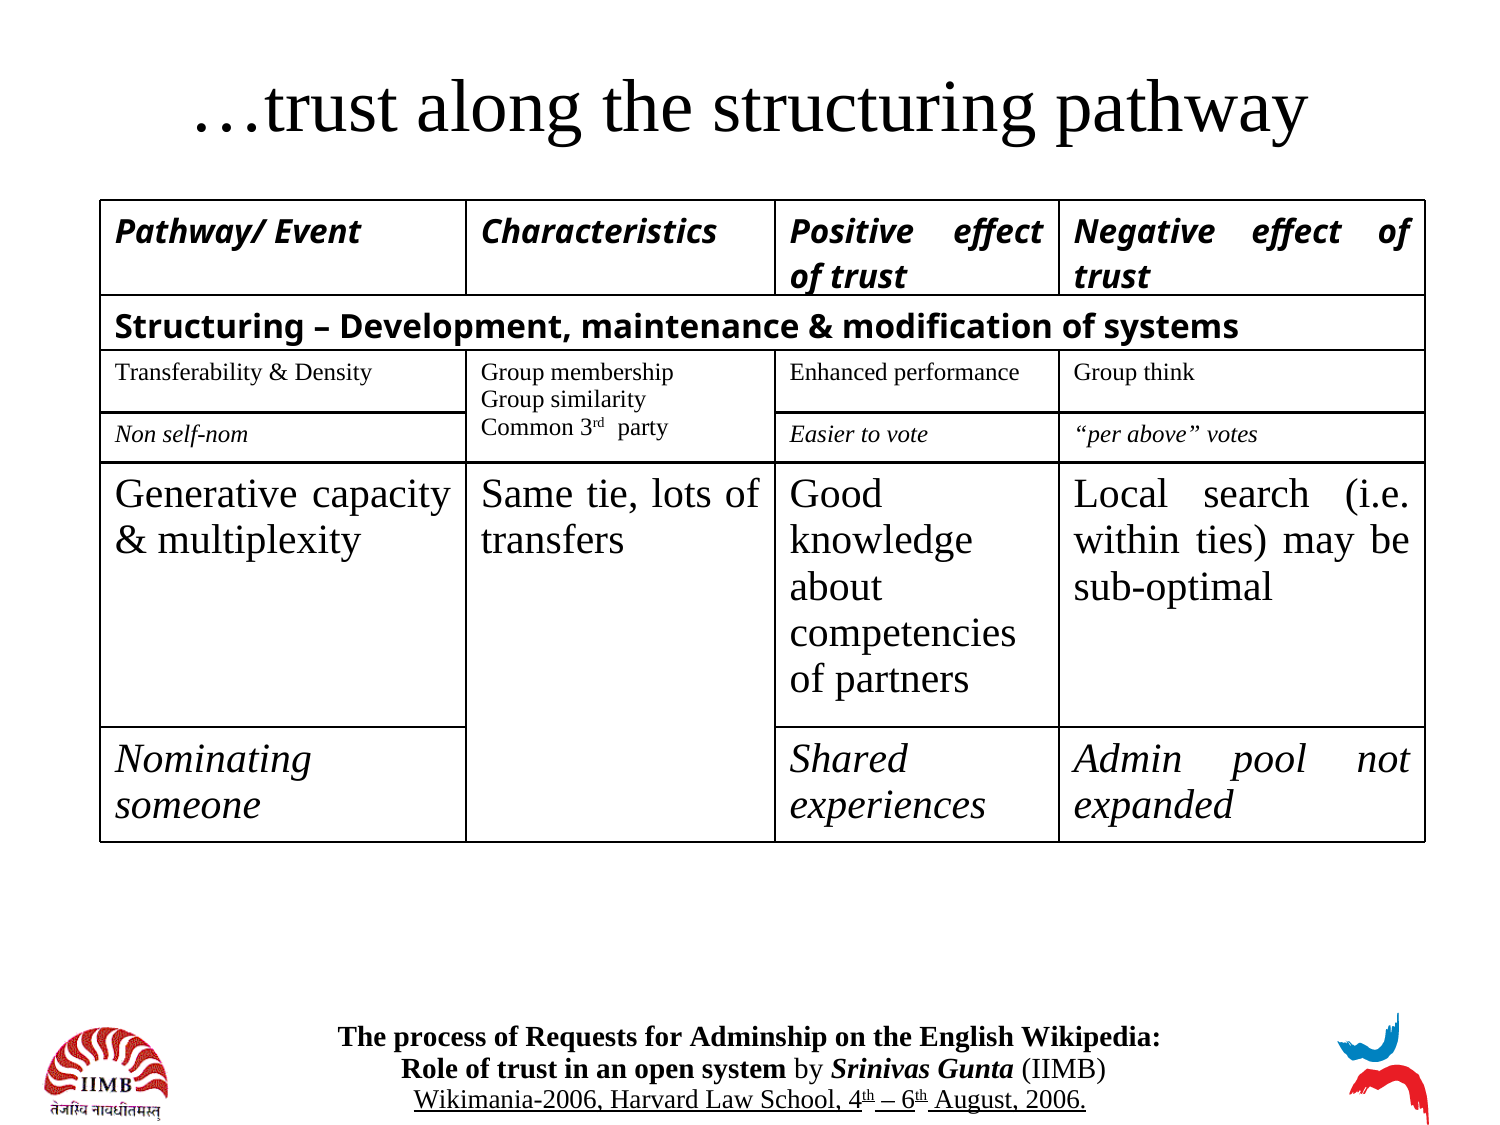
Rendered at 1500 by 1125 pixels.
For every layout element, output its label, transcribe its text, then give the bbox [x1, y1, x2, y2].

text_box Positive effect of trust [776, 201, 1058, 294]
picture [1337, 1012, 1431, 1125]
text_box Non self-nom [101, 414, 465, 461]
text_box Generative capacity & multiplexity [101, 464, 465, 726]
text_box “per above” votes [1060, 414, 1424, 461]
text_box Group membership Group similarity Common 3rd party [467, 351, 774, 461]
text_box Shared experiences [776, 728, 1058, 841]
text_box Good knowledge about competencies of partners [776, 464, 1058, 726]
title …trust along the structuring pathway [112, 37, 1388, 176]
text_box Admin pool not expanded [1060, 728, 1424, 841]
text_box Pathway/ Event [101, 201, 465, 294]
text_box Characteristics [467, 201, 774, 294]
text_box Nominating someone [101, 728, 465, 841]
text_box Group think [1060, 351, 1424, 411]
text_box Structuring – Development, maintenance & modification of systems [101, 296, 1424, 349]
text_box Easier to vote [776, 414, 1058, 461]
text_box Local search (i.e. within ties) may be sub-optimal [1060, 464, 1424, 726]
text_box Enhanced performance [776, 351, 1058, 411]
text_box Same tie, lots of transfers [467, 464, 774, 841]
text_box Transferability & Density [101, 351, 465, 411]
text_box Negative effect of trust [1060, 201, 1424, 294]
